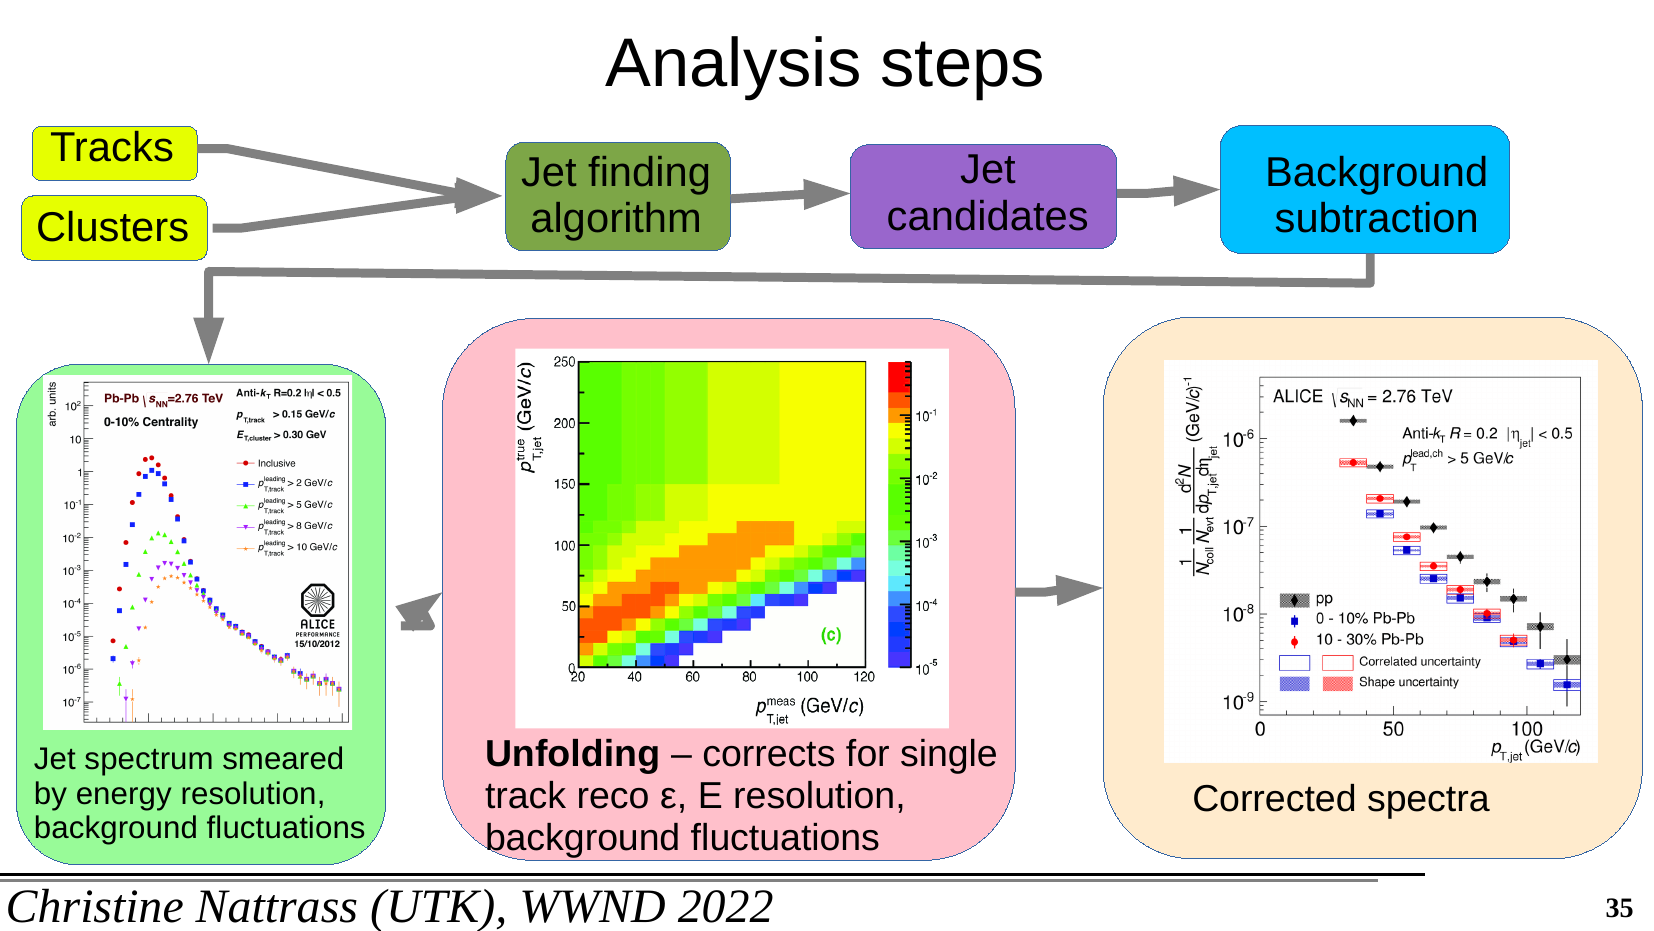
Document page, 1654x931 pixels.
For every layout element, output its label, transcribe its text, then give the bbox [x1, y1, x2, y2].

text_box Corrected spectra [1177, 770, 1579, 827]
picture [505, 341, 947, 725]
title Analysis steps [81, 20, 1570, 105]
picture [1164, 360, 1598, 763]
text_box [1103, 317, 1643, 859]
text_box [32, 128, 198, 181]
text_box Tracks [35, 116, 194, 178]
text_box Jet spectrum smeared by energy resolution, background fluctuations [19, 733, 401, 888]
picture [43, 375, 353, 730]
text_box Jet finding algorithm [502, 140, 731, 249]
text_box [1112, 149, 1117, 244]
text_box Clusters [13, 196, 213, 258]
text_box [442, 318, 1016, 835]
text_box Background subtraction [1233, 140, 1521, 249]
text_box [16, 364, 386, 821]
text_box Jet candidates [864, 138, 1112, 247]
text_box Unfolding – corrects for single track reco ε, E resolution, background fluctuations [470, 725, 1015, 866]
text_box [850, 145, 1107, 249]
text_box [1220, 125, 1509, 254]
